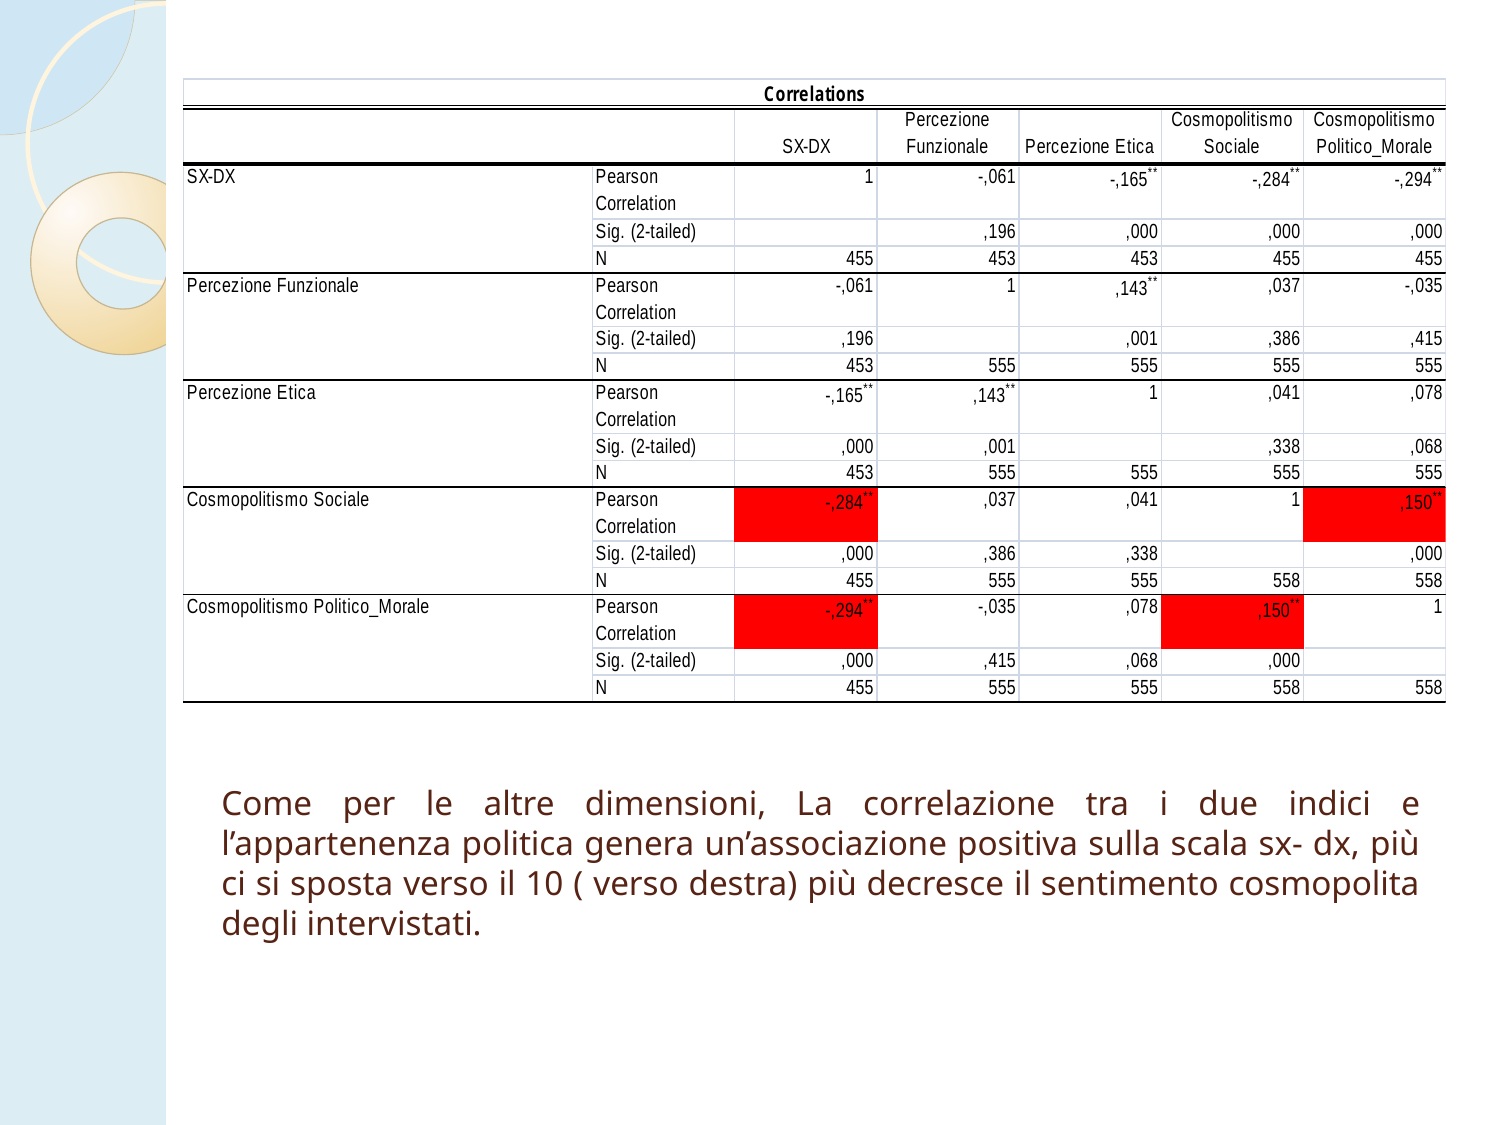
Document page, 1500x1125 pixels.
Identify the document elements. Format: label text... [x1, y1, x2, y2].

title Come per le altre dimensioni, La correlazione tra i due indici e l’appartenenza politica genera un’associazione positiva sulla scala sx- dx, più ci si sposta verso il 10 ( verso destra) più decresce il sentimento cosmopolita degli intervistati. [206, 775, 1437, 963]
picture [183, 78, 1447, 705]
